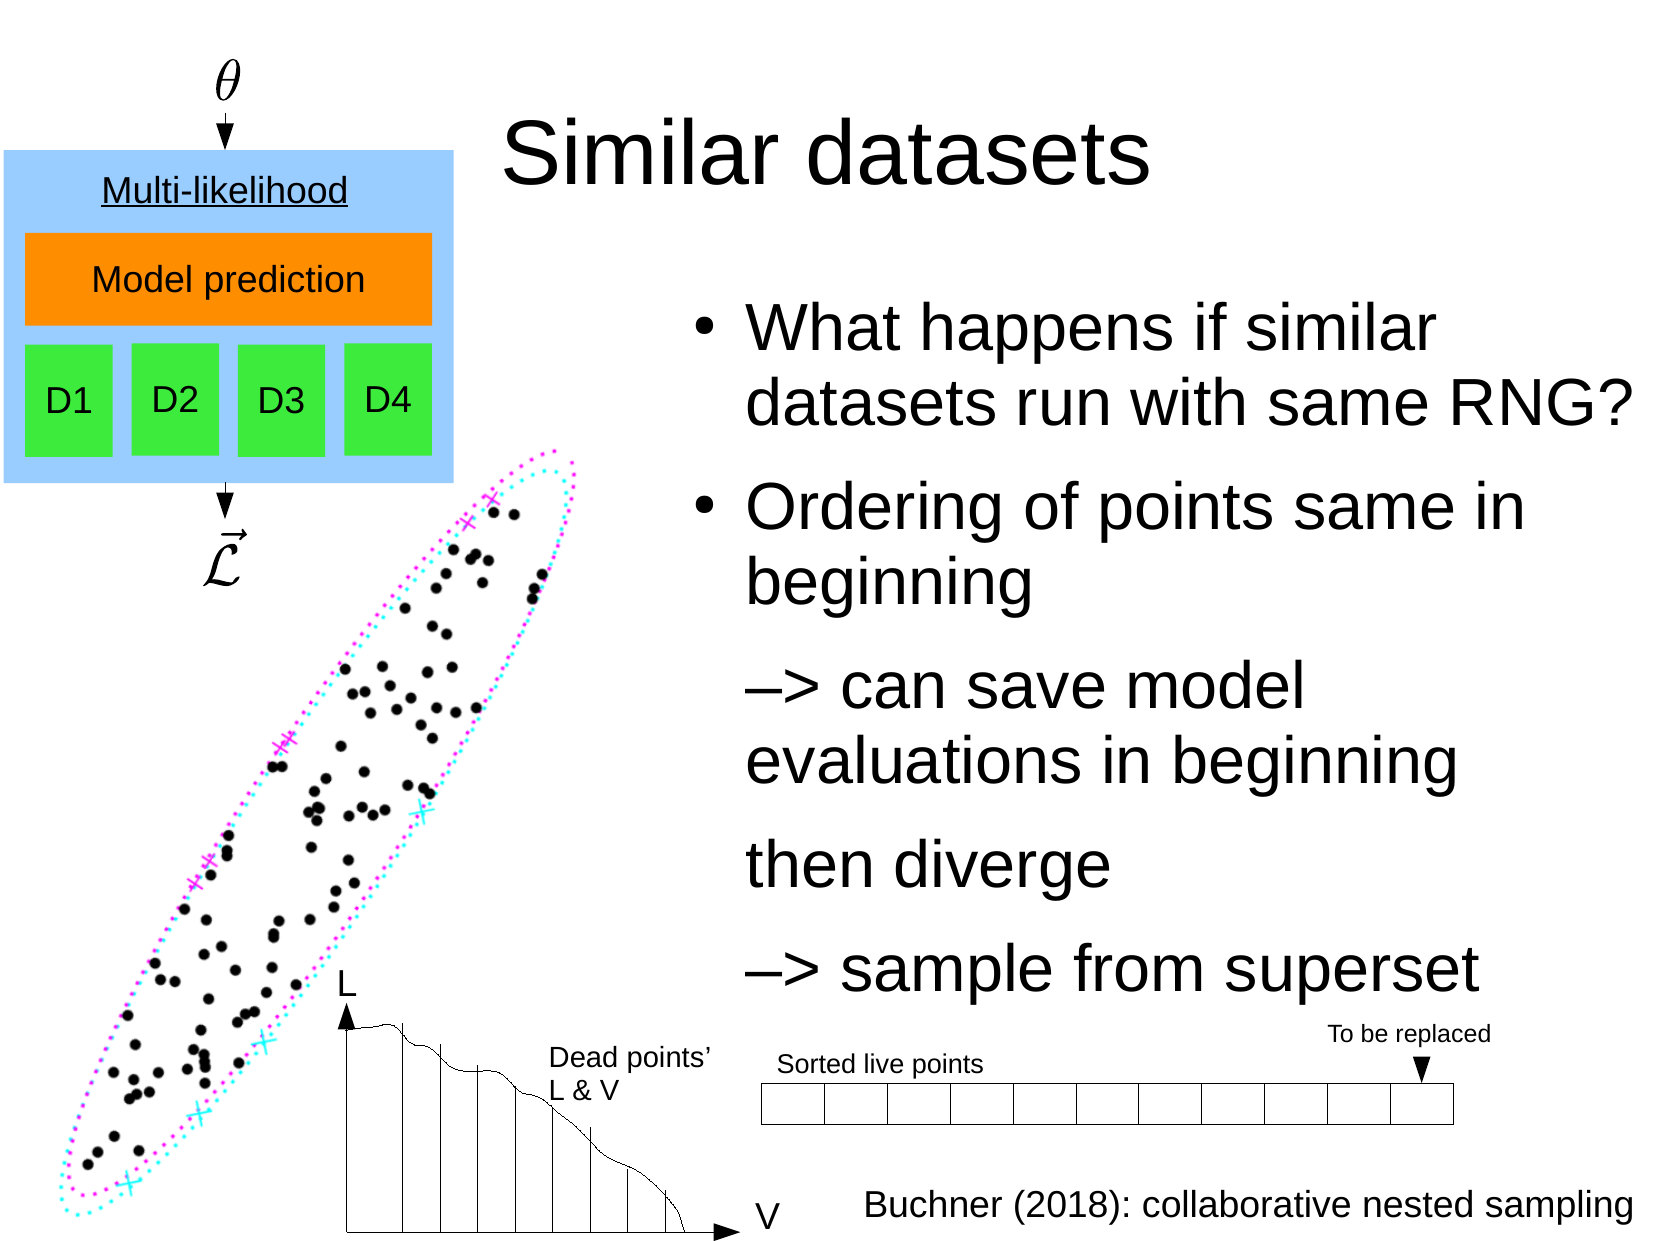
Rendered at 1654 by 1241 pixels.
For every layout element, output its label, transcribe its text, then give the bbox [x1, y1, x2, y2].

picture [0, 296, 675, 1241]
text_box D4 [344, 343, 432, 456]
text_box [761, 1083, 1454, 1125]
text_box [213, 58, 243, 101]
text_box D2 [131, 343, 220, 456]
text_box D1 [25, 344, 113, 457]
text_box D3 [237, 344, 326, 457]
text_box Model prediction [25, 232, 433, 326]
title Similar datasets [82, 49, 1571, 257]
list What happens if similar datasets run with same RNG? Ordering of points same in beginning –> can save model evaluations in beginning then diverge –> sample from superset [675, 290, 1651, 1126]
text_box V [740, 1187, 778, 1241]
text_box Dead points’ L & V [534, 1033, 741, 1115]
text_box [3, 150, 454, 484]
text_box L [321, 955, 360, 1013]
text_box Multi-likelihood [0, 161, 451, 219]
text_box Sorted live points [761, 1041, 1108, 1087]
text_box [201, 528, 249, 587]
text_box Buchner (2018): collaborative nested sampling [848, 1176, 1654, 1241]
text_box To be replaced [1312, 1012, 1538, 1115]
